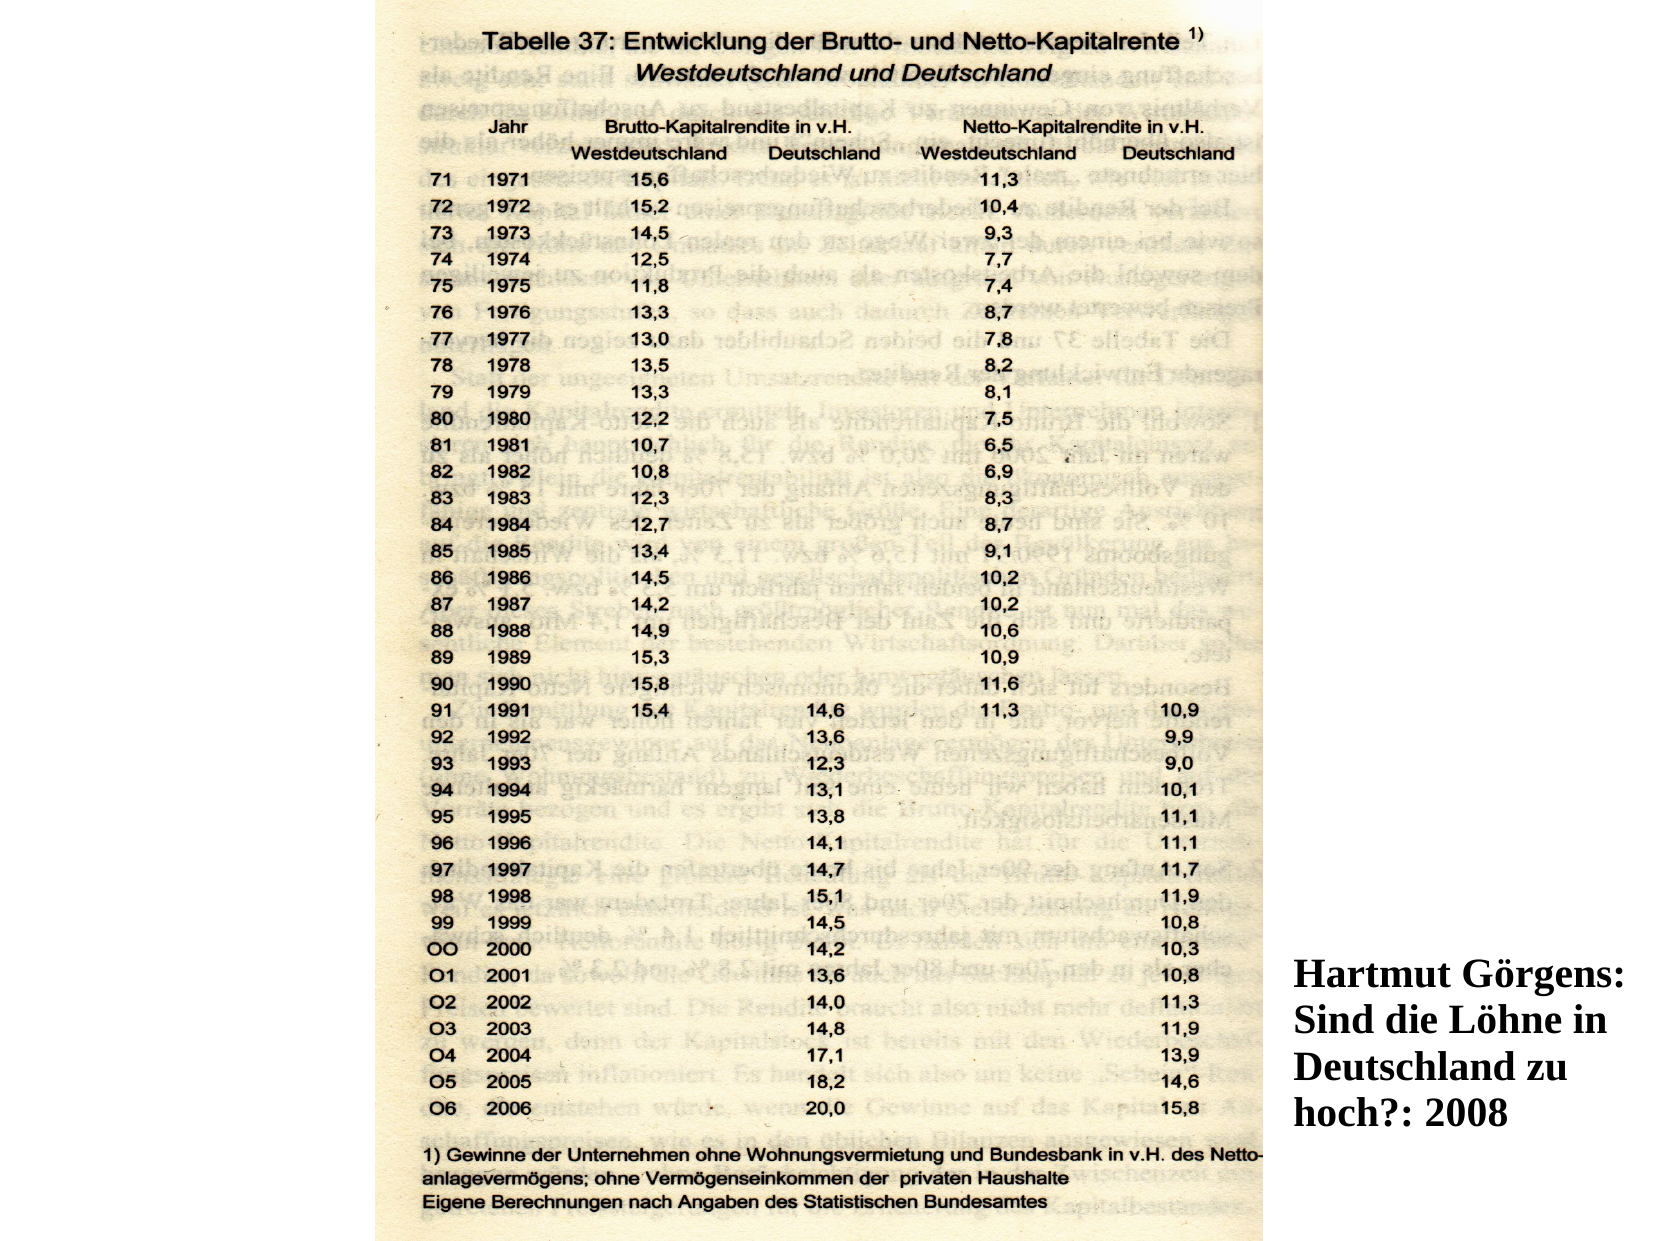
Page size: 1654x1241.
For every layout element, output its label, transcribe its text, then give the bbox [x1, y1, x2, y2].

picture [375, 0, 1263, 1241]
text_box Hartmut Görgens: Sind die Löhne in Deutschland zu hoch?: 2008 [1278, 943, 1643, 1147]
